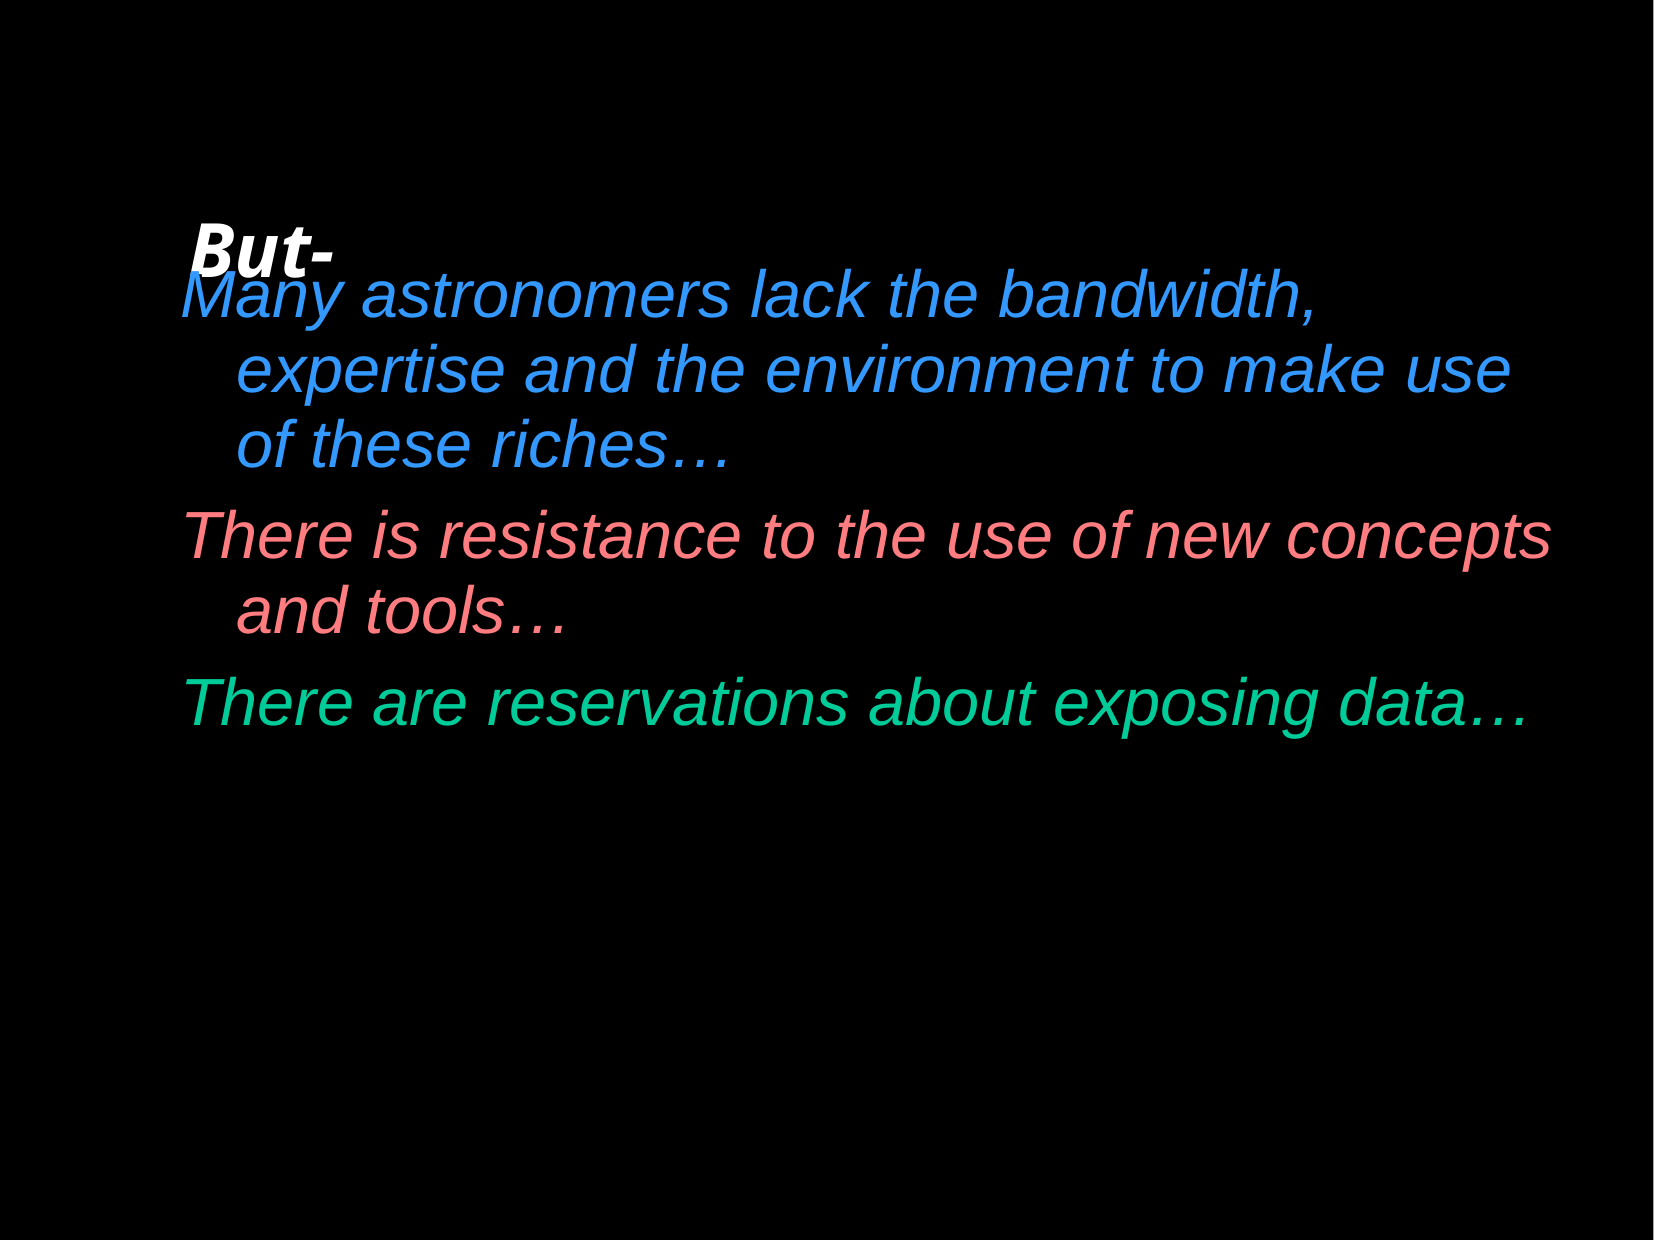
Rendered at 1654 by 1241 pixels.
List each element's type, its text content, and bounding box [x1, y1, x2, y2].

title But- [96, 137, 428, 359]
list Many astronomers lack the bandwidth, expertise and the environment to make use of these riches… There is resistance to the use of new concepts and tools… There are reservations about exposing data… [165, 249, 1571, 1241]
